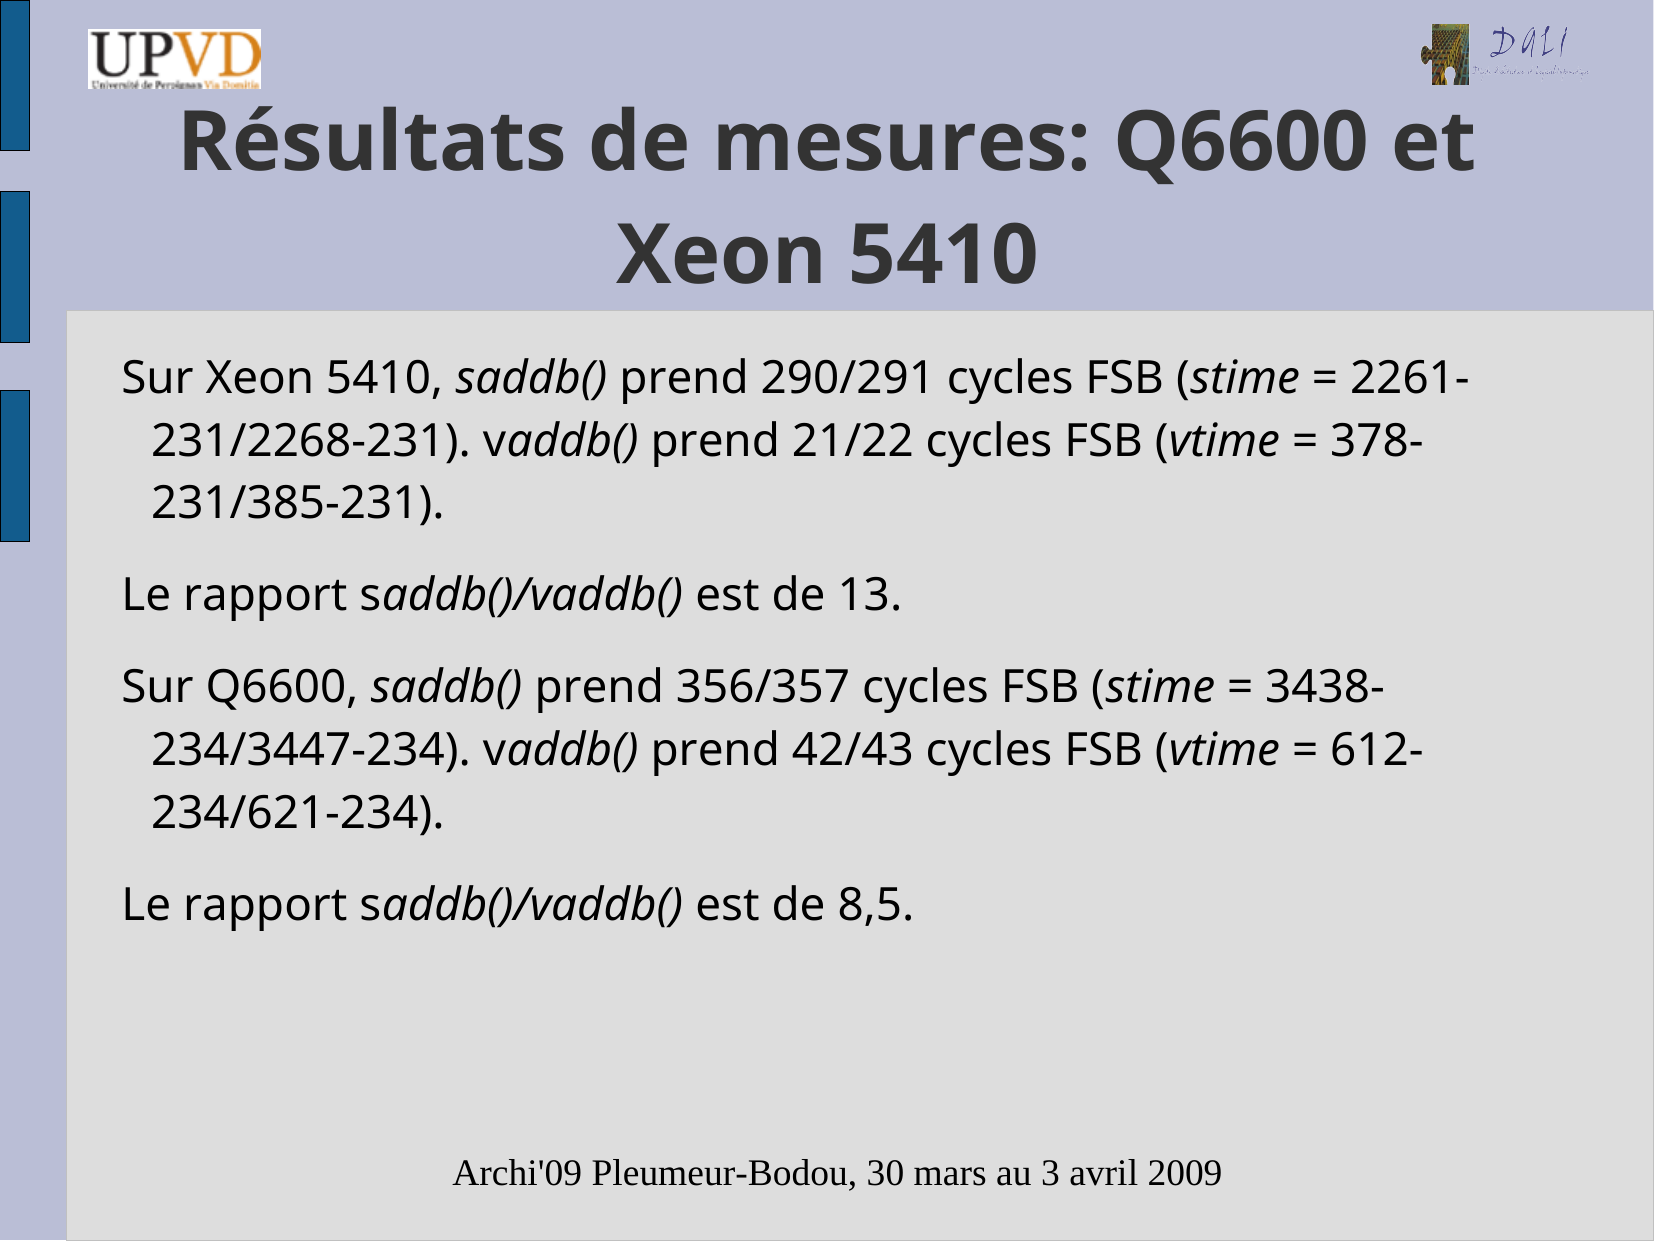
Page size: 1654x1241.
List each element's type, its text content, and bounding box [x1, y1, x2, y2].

list Sur Xeon 5410, saddb() prend 290/291 cycles FSB (stime = 2261-231/2268-231). vaddb() prend 21/22 cycles FSB (vtime = 378-231/385-231). Le rapport saddb()/vaddb() est de 13. Sur Q6600, saddb() prend 356/357 cycles FSB (stime = 3438-234/3447-234). vaddb() prend 42/43 cycles FSB (vtime = 612-234/621-234). Le rapport saddb()/vaddb() est de 8,5. [121, 344, 1534, 1127]
title Résultats de mesures: Q6600 et Xeon 5410 [121, 91, 1534, 299]
text_box Archi'09 Pleumeur-Bodou, 30 mars au 3 avril 2009 [452, 1151, 1226, 1204]
picture [1420, 24, 1593, 85]
picture [88, 29, 261, 89]
